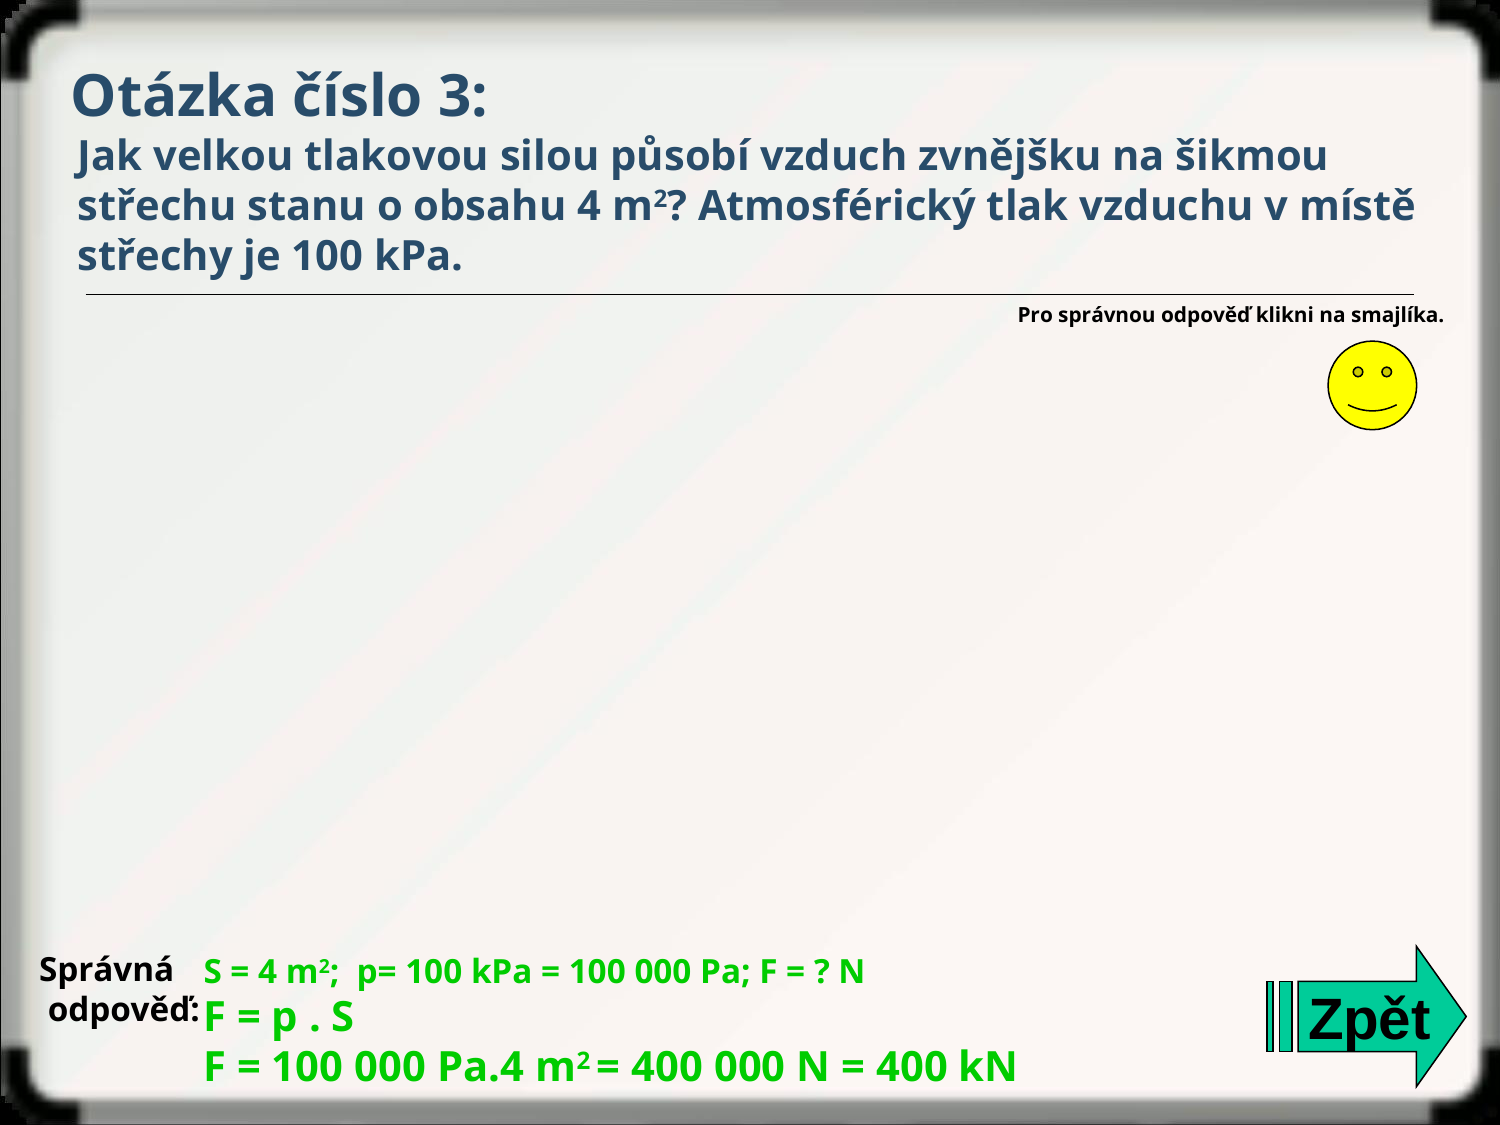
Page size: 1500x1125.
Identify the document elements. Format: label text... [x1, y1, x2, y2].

picture [0, 0, 1500, 1125]
text_box Otázka číslo 3: [55, 54, 1391, 149]
text_box Pro správnou odpověď klikni na smajlíka. [1002, 267, 1464, 362]
text_box Zpět [1267, 981, 1273, 1052]
text_box [1328, 341, 1417, 430]
text_box Správná odpověď: [24, 941, 188, 1036]
text_box S = 4 m2; p= 100 kPa = 100 000 Pa; F = ? N F = p . S F = 100 000 Pa.4 m2 = 400 000 N = 400 kN [188, 939, 1253, 1102]
text_box Jak velkou tlakovou silou působí vzduch zvnějšku na šikmou střechu stanu o obsahu 4 m2? Atmosférický tlak vzduchu v místě střechy je 100 kPa. [63, 156, 1467, 251]
text_box Zpět [1298, 946, 1467, 1087]
text_box Zpět [1279, 981, 1292, 1052]
